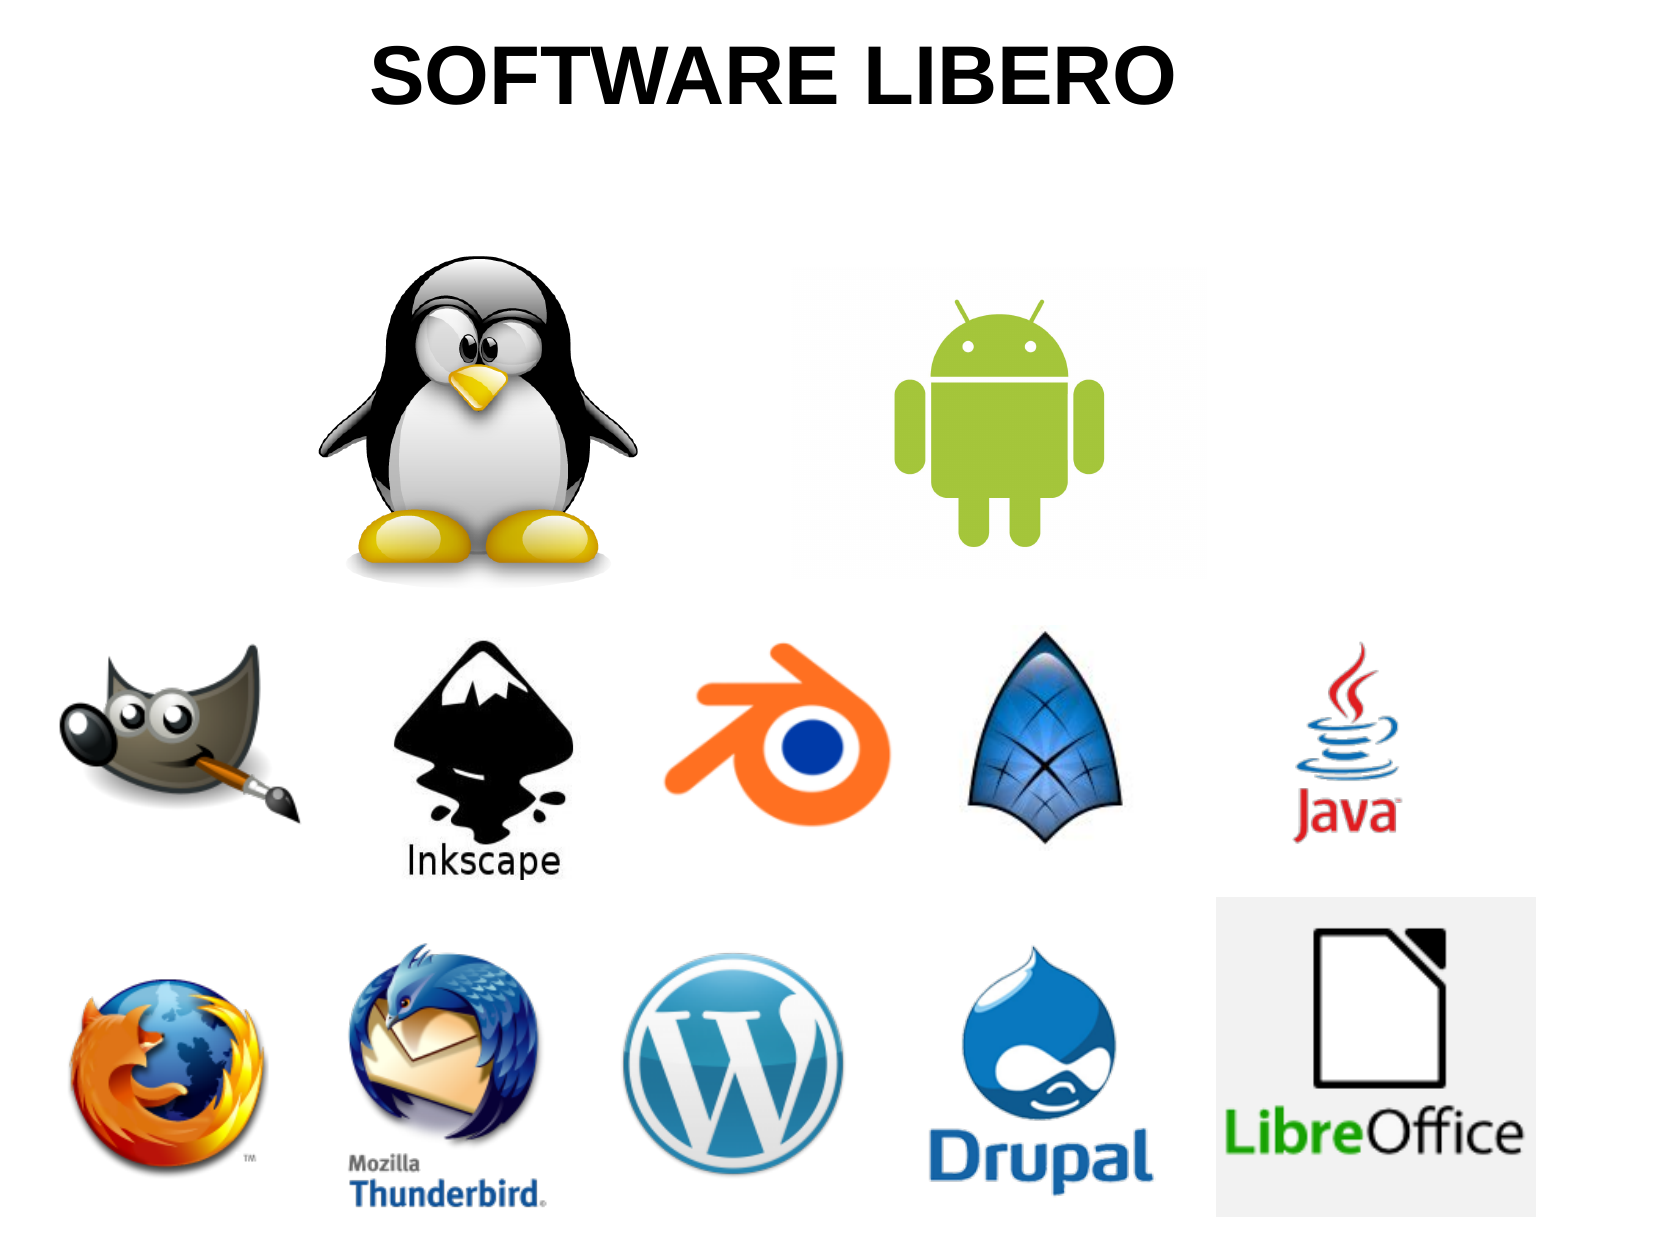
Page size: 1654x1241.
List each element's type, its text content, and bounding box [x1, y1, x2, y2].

picture [661, 614, 896, 849]
picture [933, 625, 1158, 851]
picture [384, 637, 591, 880]
picture [328, 928, 556, 1215]
picture [791, 267, 1207, 579]
picture [318, 247, 638, 597]
picture [616, 946, 851, 1182]
picture [1230, 625, 1465, 861]
picture [18, 928, 319, 1229]
text_box SOFTWARE LIBERO [354, 22, 1229, 130]
picture [1216, 897, 1536, 1217]
picture [57, 602, 308, 853]
picture [909, 933, 1176, 1213]
